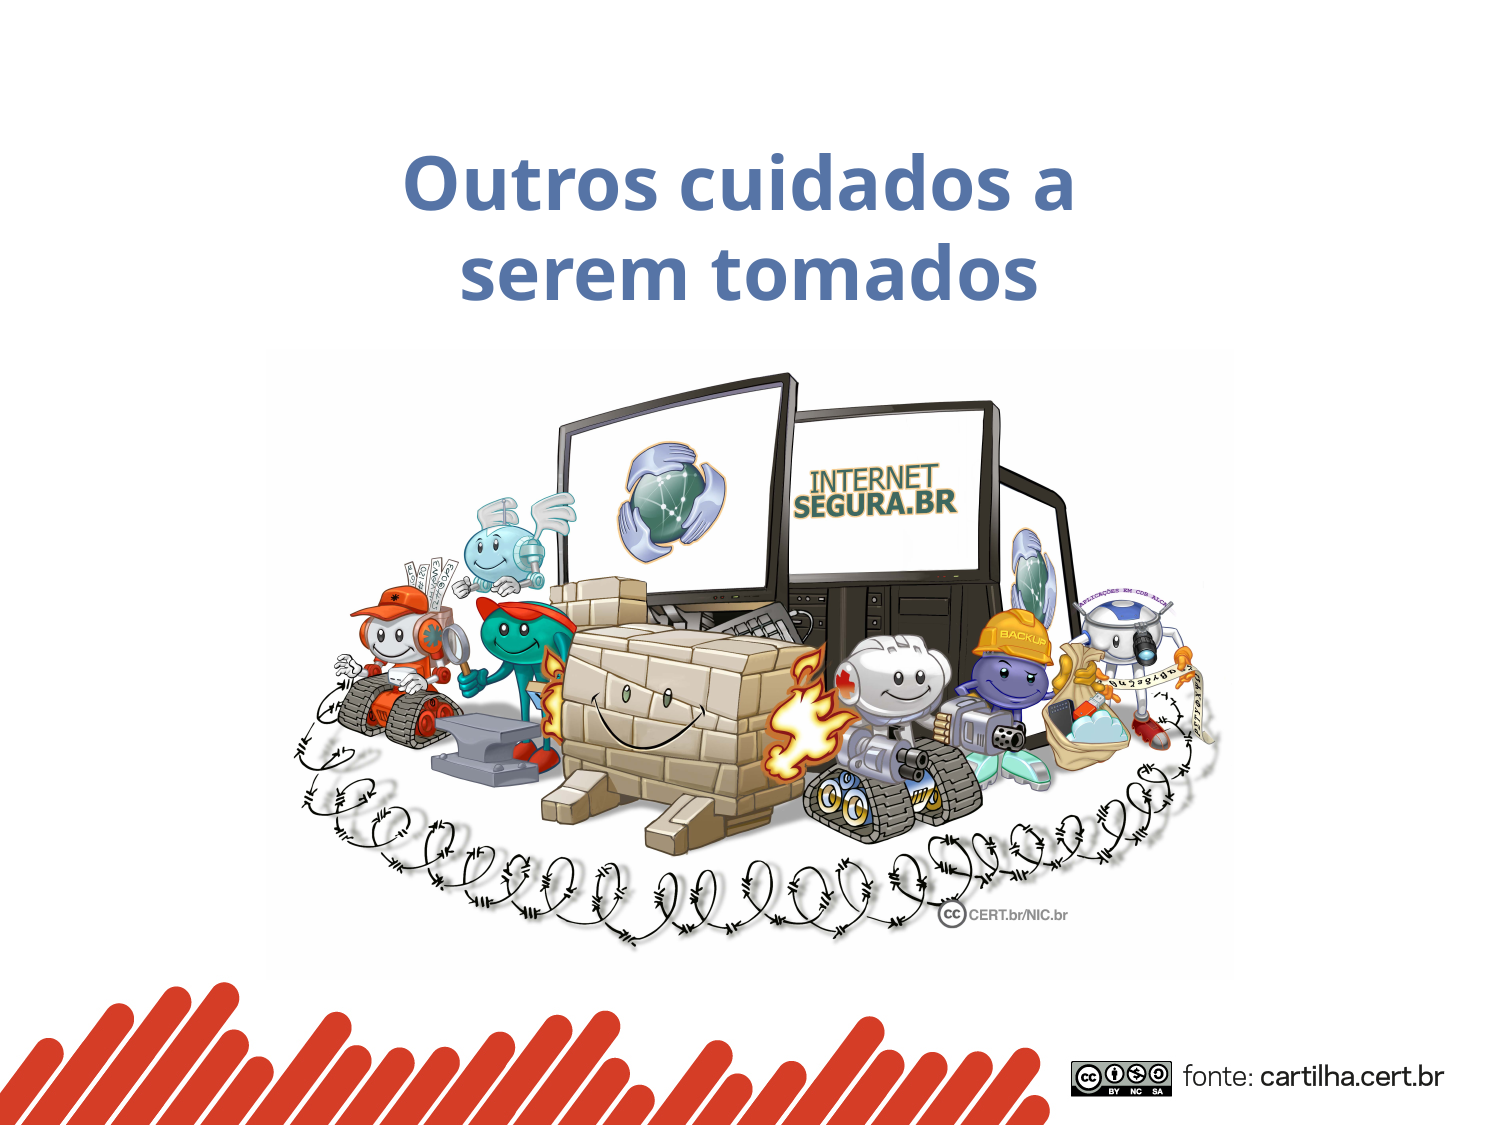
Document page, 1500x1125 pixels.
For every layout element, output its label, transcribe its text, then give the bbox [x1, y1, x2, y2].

title Outros cuidados a serem tomados [112, 125, 1388, 326]
picture [0, 0, 1500, 1125]
